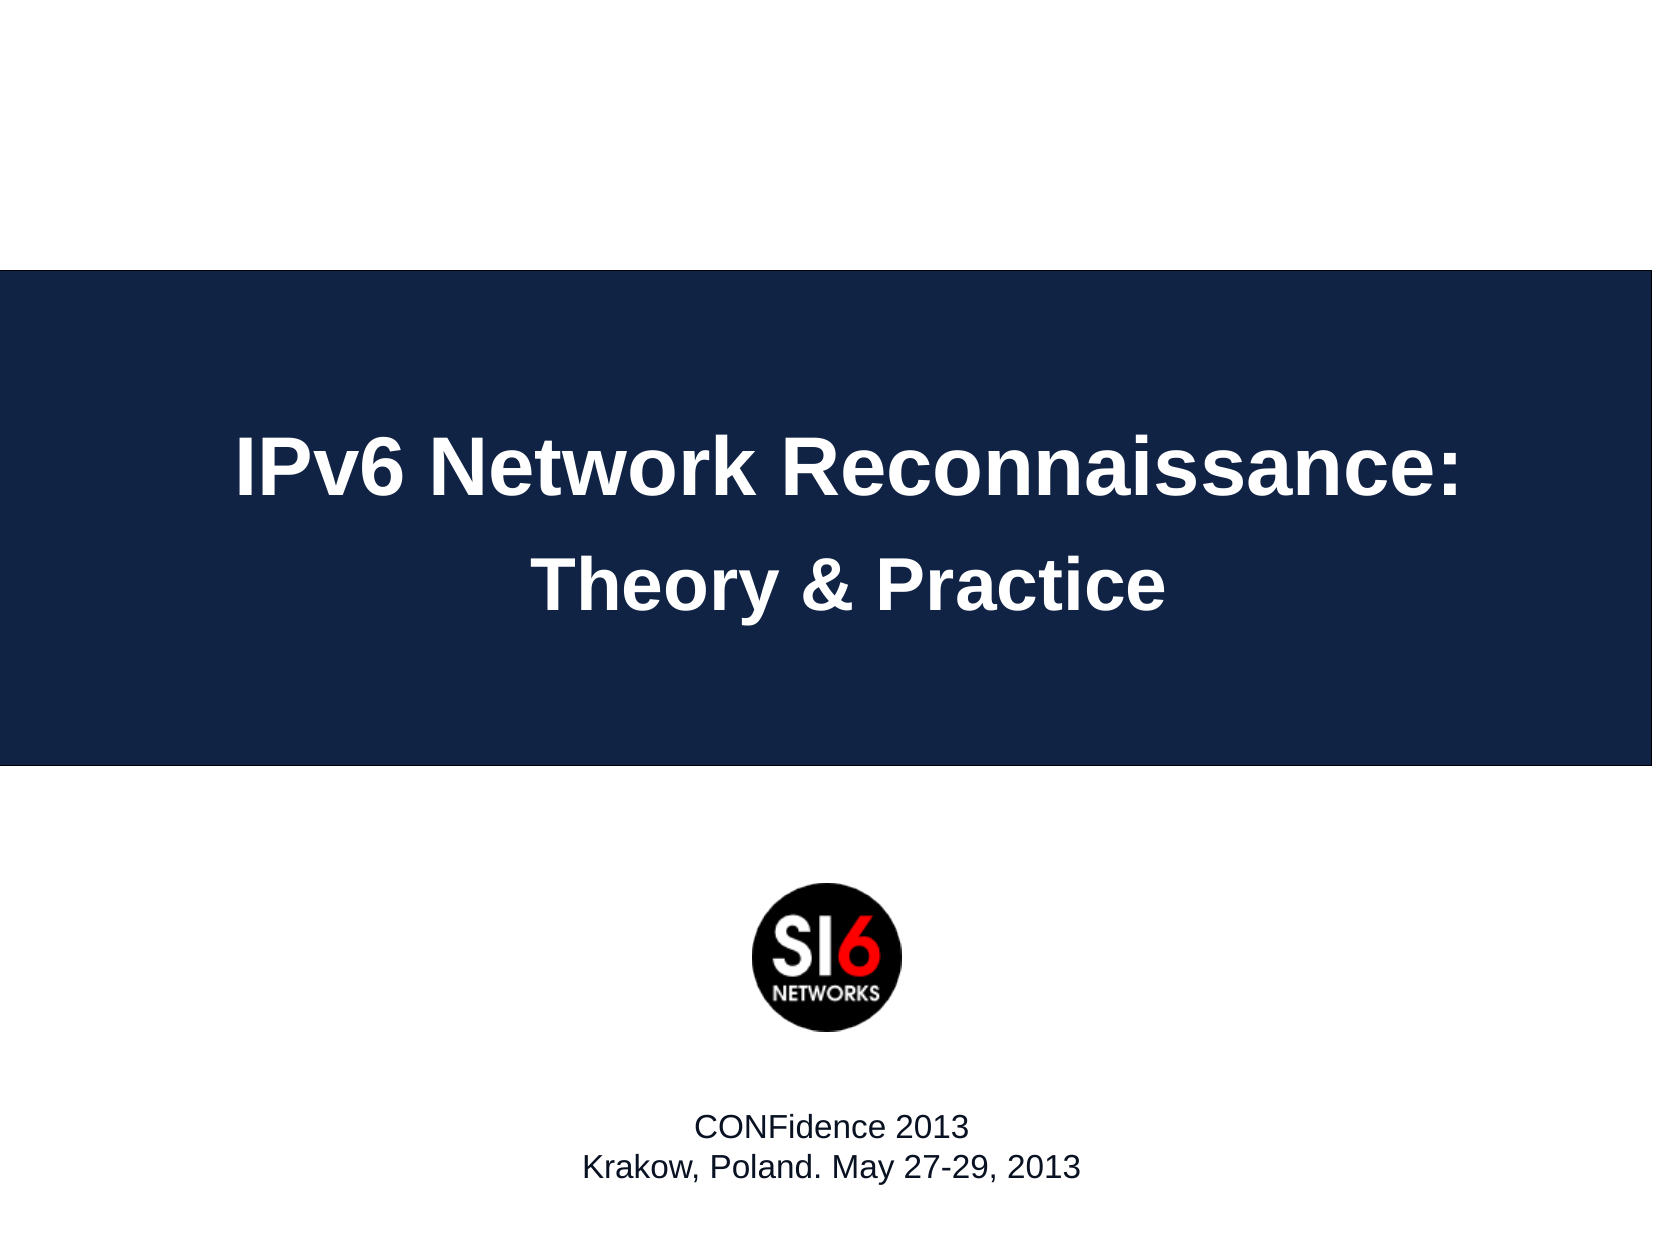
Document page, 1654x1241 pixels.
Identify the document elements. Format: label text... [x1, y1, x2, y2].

list CONFidence 2013 Krakow, Poland. May 27-29, 2013 [331, 1108, 1262, 1214]
list IPv6 Network Reconnaissance: Theory & Practice [67, 420, 1561, 661]
picture [752, 883, 902, 1032]
